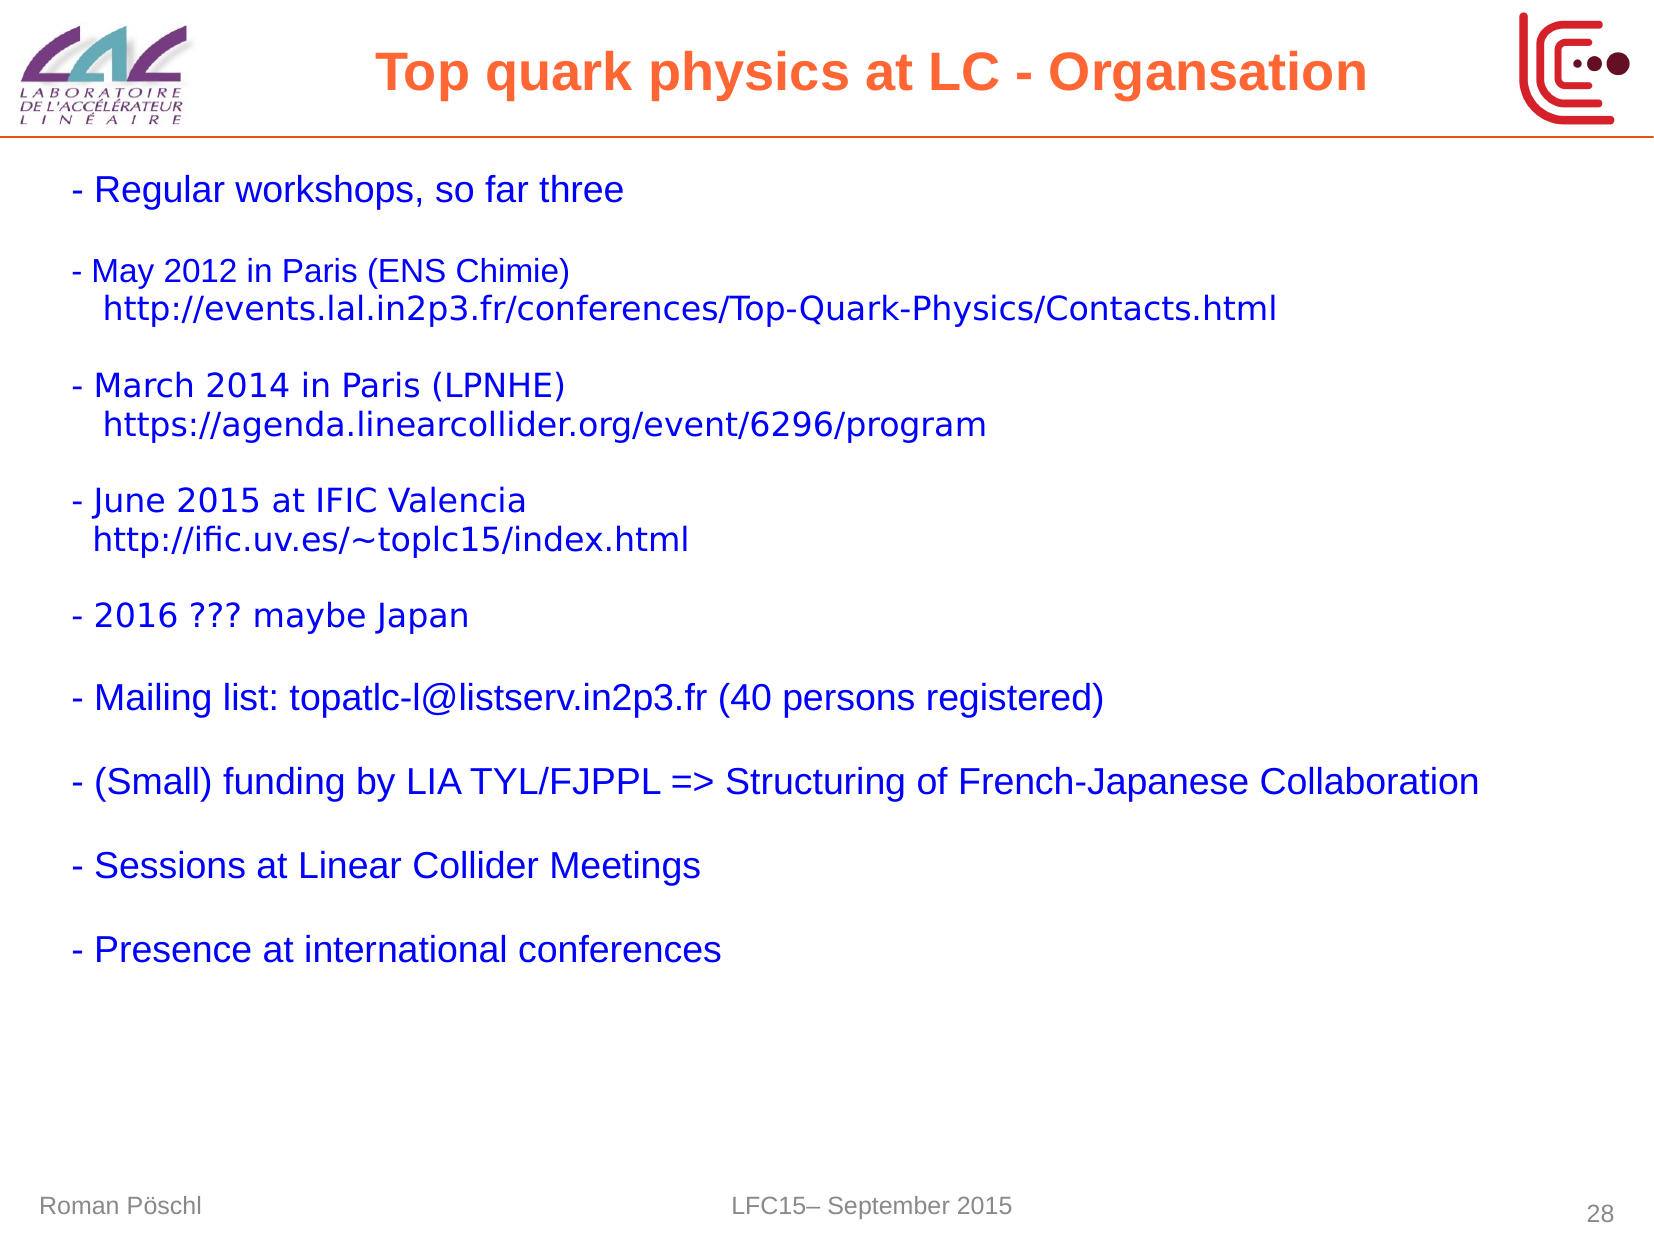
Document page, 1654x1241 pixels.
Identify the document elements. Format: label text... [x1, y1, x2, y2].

picture [17, 22, 199, 127]
text_box - Regular workshops, so far three - May 2012 in Paris (ENS Chimie) http://events.lal.in2p3.fr/conferences/Top-Quark-Physics/Contacts.html - March 2014 in Paris (LPNHE) https://agenda.linearcollider.org/event/6296/program - June 2015 at IFIC Valencia http://ific.uv.es/~toplc15/index.html - 2016 ??? maybe Japan - Mailing list: topatlc-l@listserv.in2p3.fr (40 persons registered) - (Small) funding by LIA TYL/FJPPL => Structuring of French-Japanese Collaboration - Sessions at Linear Collider Meetings - Presence at international conferences [56, 161, 1654, 981]
title Top quark physics at LC - Organsation [128, 29, 1617, 113]
picture [1508, 2, 1641, 135]
